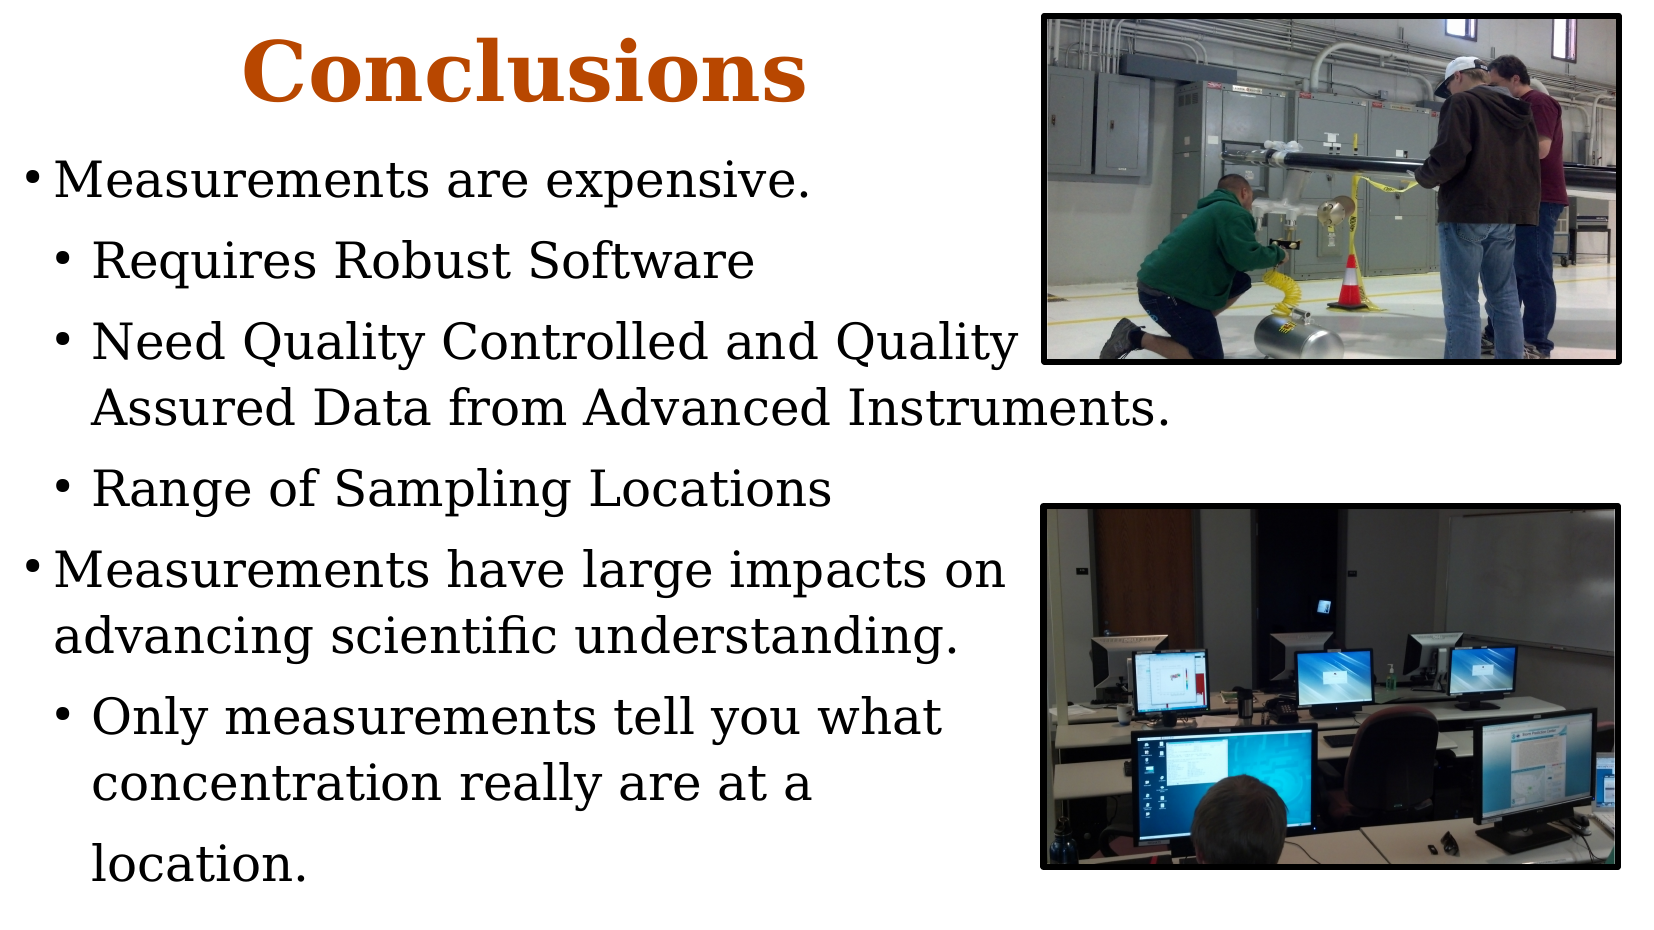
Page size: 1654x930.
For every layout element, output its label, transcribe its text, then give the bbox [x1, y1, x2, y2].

text_box Measurements are expensive. Requires Robust Software Need Quality Controlled and Quality Assured Data from Advanced Instruments. Range of Sampling Locations Measurements have large impacts on advancing scientific understanding. Only measurements tell you what concentration really are at a location. [23, 141, 1201, 901]
picture [1046, 508, 1615, 865]
picture [1047, 18, 1616, 359]
text_box Conclusions [0, 25, 1041, 124]
